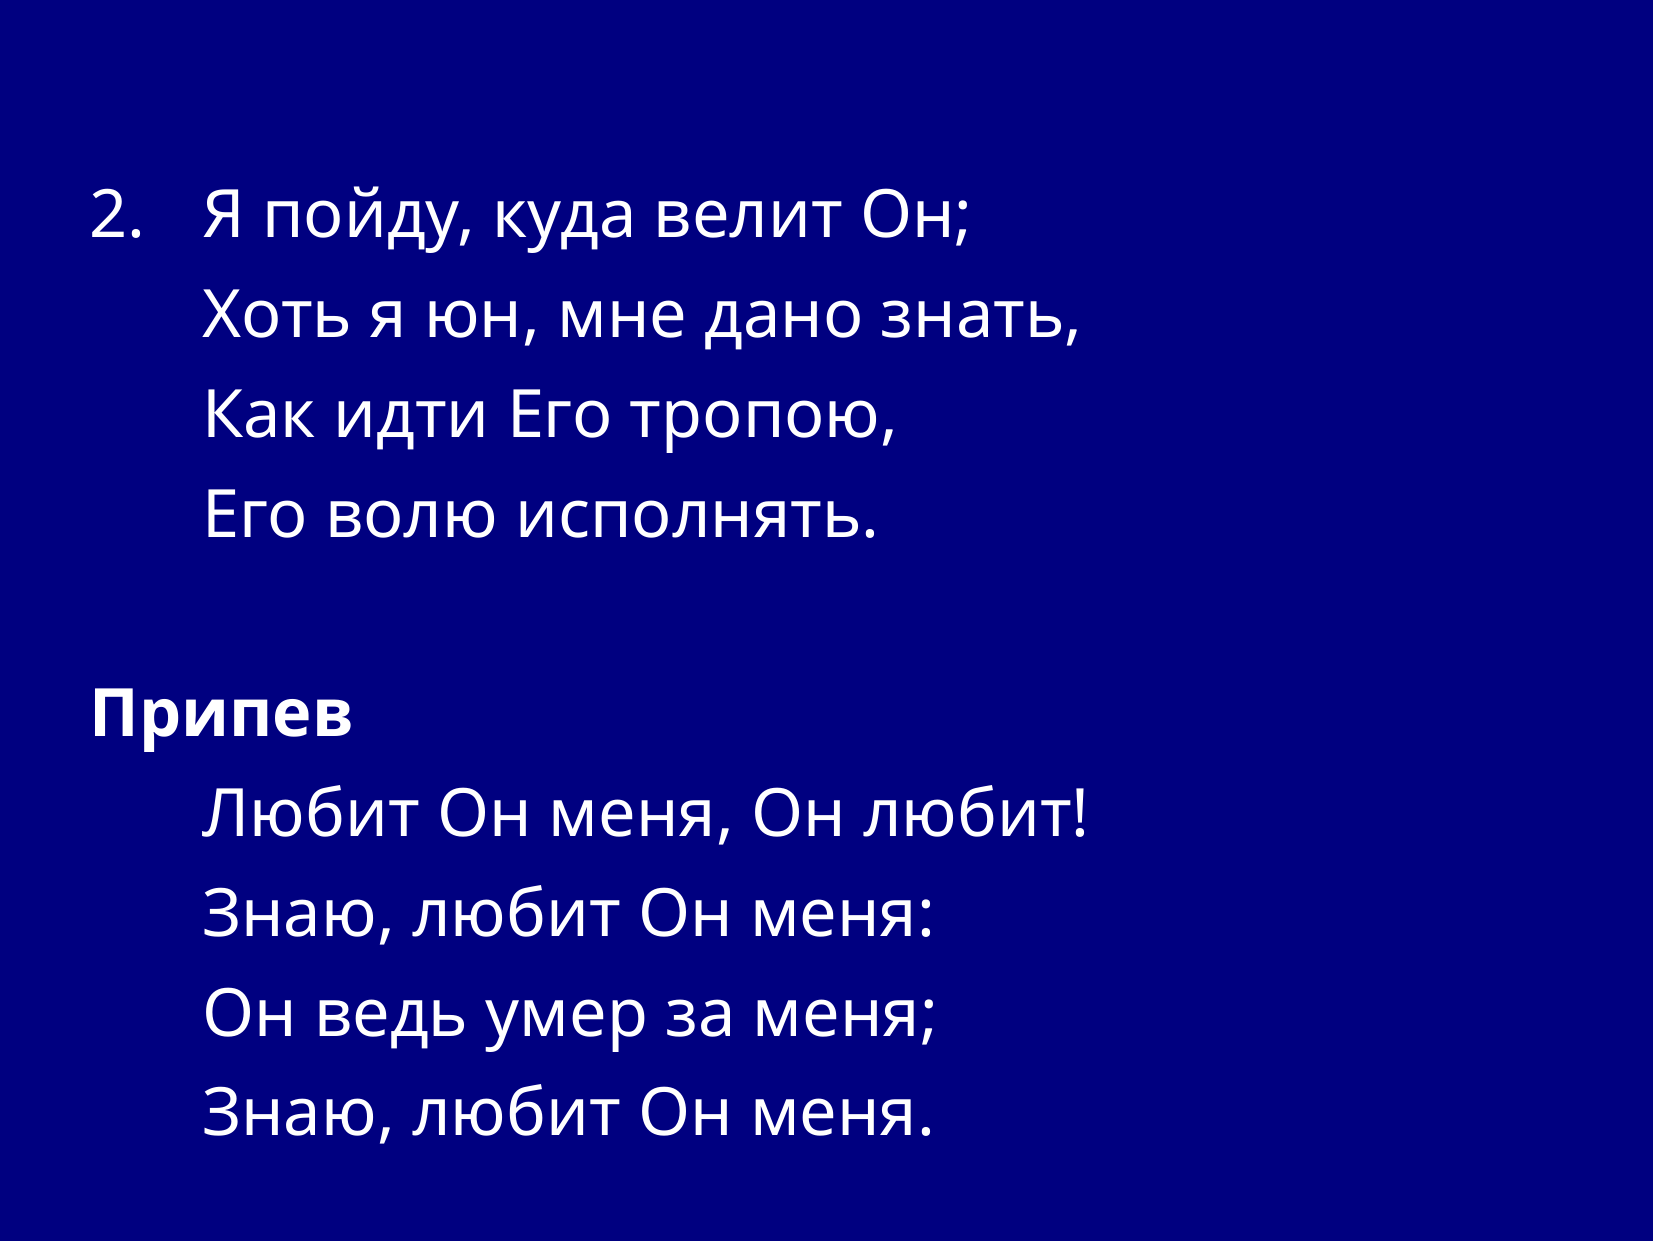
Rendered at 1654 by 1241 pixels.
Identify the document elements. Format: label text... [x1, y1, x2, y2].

text_box 2. Я пойду, куда велит Он; Хоть я юн, мне дано знать, Как идти Его тропою, Его волю исполнять. Припев Любит Он меня, Он любит! Знаю, любит Он меня: Он ведь умер за меня; Знаю, любит Он меня. [75, 150, 1576, 1163]
